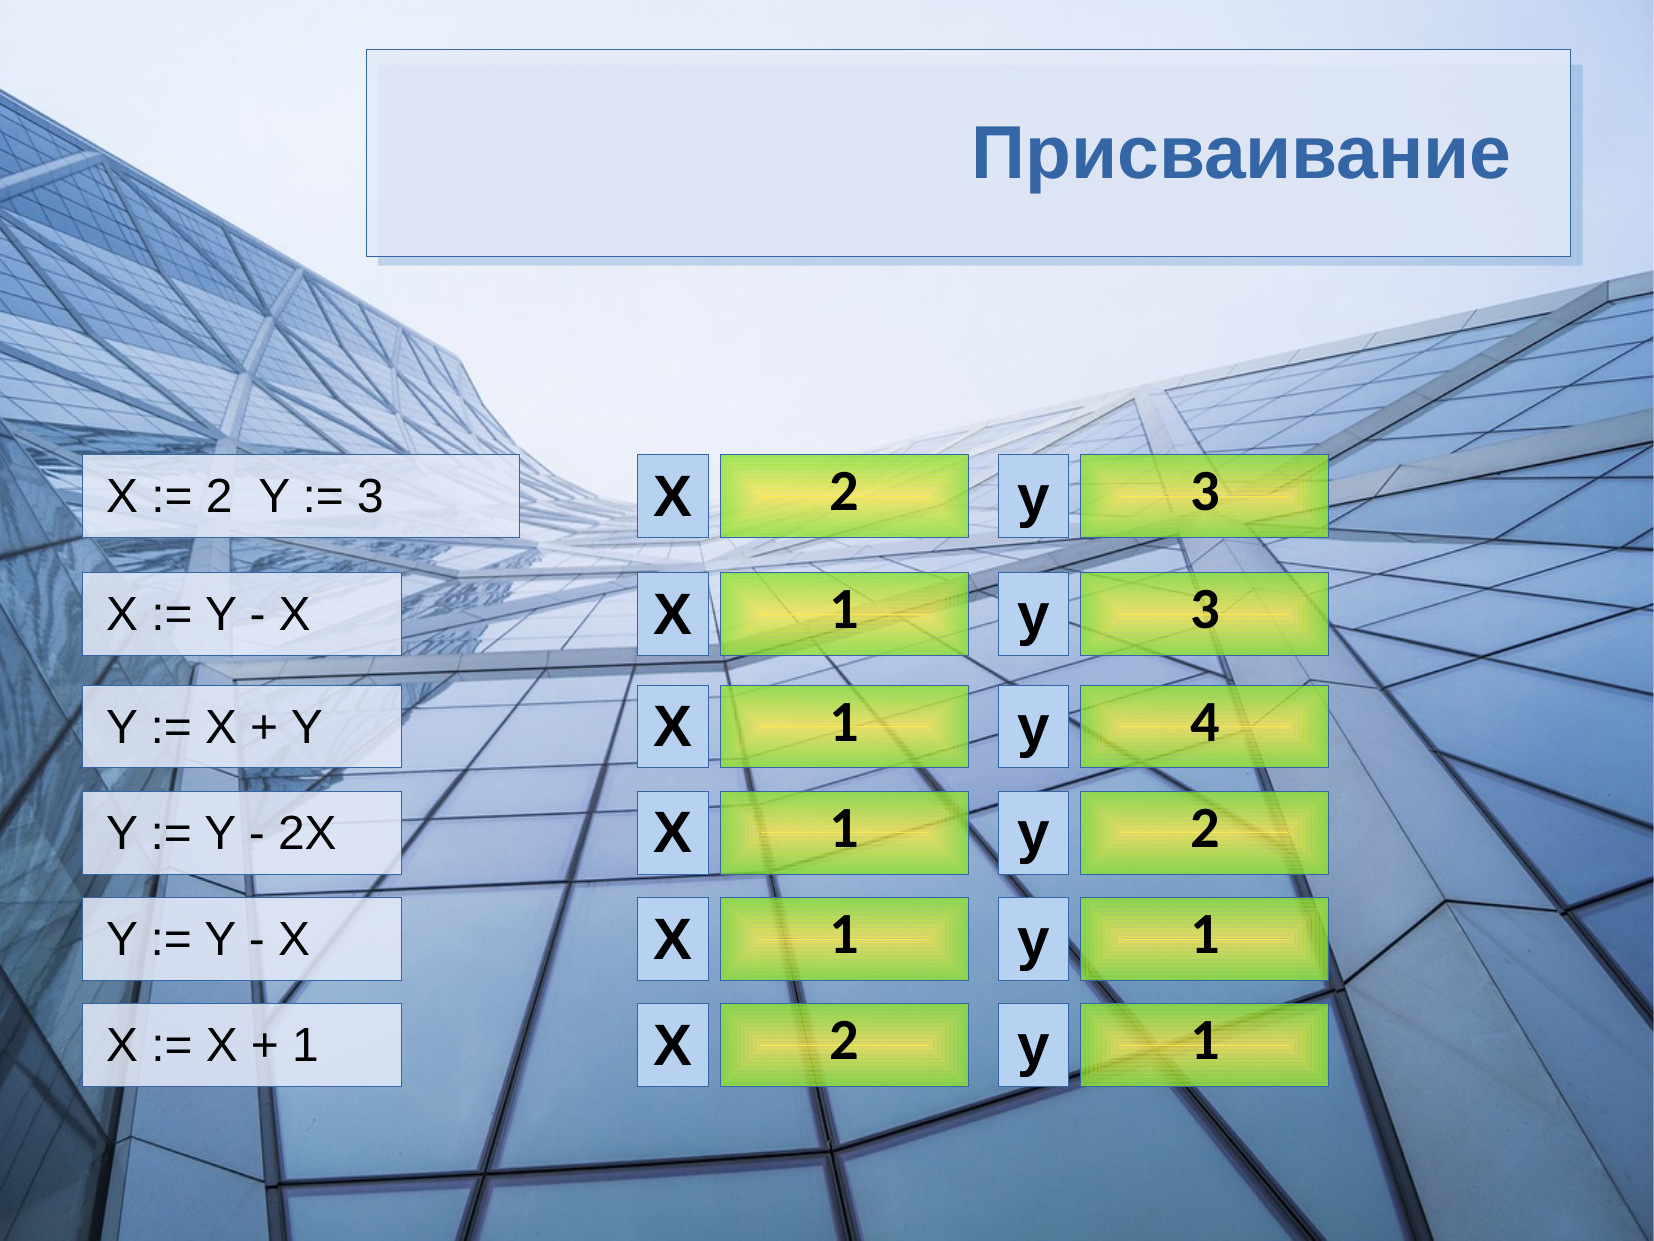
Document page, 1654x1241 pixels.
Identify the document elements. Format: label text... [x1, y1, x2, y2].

text_box 1 [720, 791, 969, 875]
text_box X := X + 1 [82, 1003, 402, 1087]
text_box y [998, 1003, 1069, 1087]
title Присваивание [366, 49, 1571, 257]
text_box 1 [720, 685, 969, 768]
text_box y [998, 454, 1069, 538]
text_box y [998, 791, 1069, 875]
text_box y [998, 897, 1069, 981]
text_box 3 [1080, 572, 1329, 656]
text_box Y := Y - 2X [82, 791, 402, 875]
picture [0, 0, 1654, 1241]
text_box y [998, 685, 1069, 768]
text_box Y := X + Y [82, 685, 402, 768]
text_box [377, 64, 1583, 266]
text_box 2 [720, 1003, 969, 1087]
text_box Y := Y - X [82, 897, 402, 981]
text_box y [998, 572, 1069, 656]
text_box X := Y - X [82, 572, 402, 656]
text_box 2 [720, 454, 969, 538]
text_box Х [637, 897, 709, 981]
text_box Х [637, 791, 709, 875]
text_box Х [637, 572, 709, 656]
text_box Х [637, 685, 709, 768]
text_box X := 2 Y := 3 [82, 454, 520, 538]
text_box 4 [1080, 685, 1329, 768]
text_box 1 [720, 572, 969, 656]
text_box 1 [1080, 897, 1329, 981]
text_box Х [637, 1003, 709, 1087]
text_box 2 [1080, 791, 1329, 875]
text_box 3 [1080, 454, 1329, 538]
text_box 1 [1080, 1003, 1329, 1087]
text_box Х [637, 454, 709, 538]
text_box 1 [720, 897, 969, 981]
